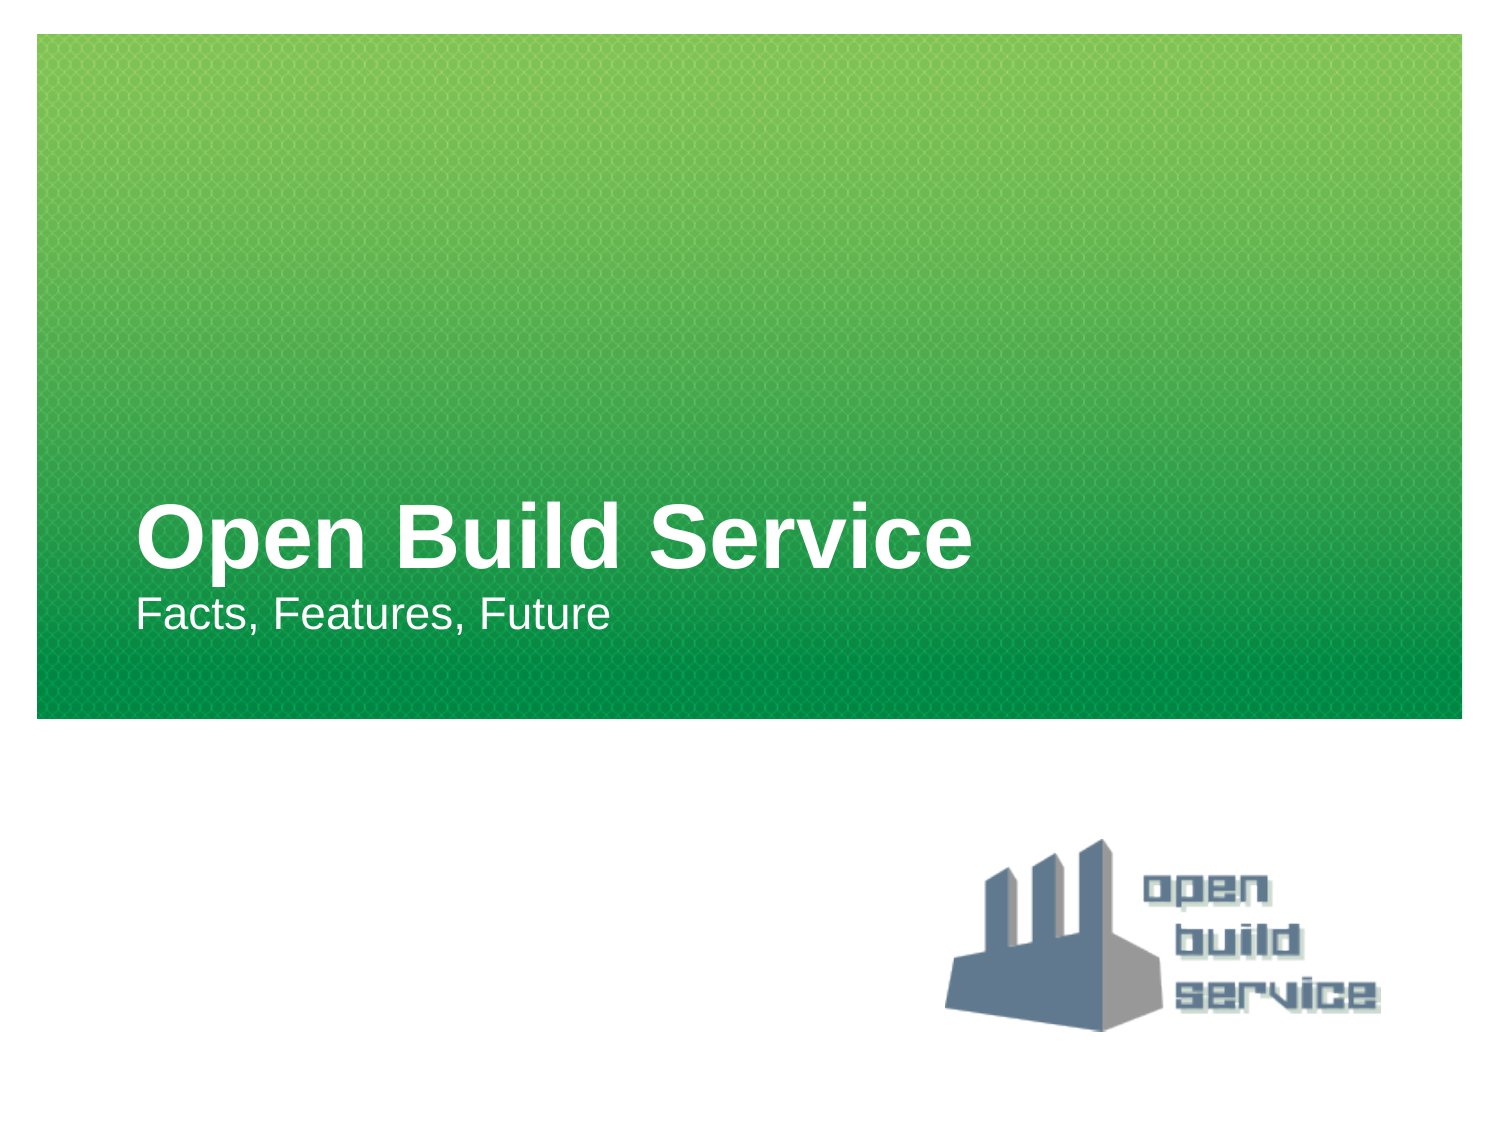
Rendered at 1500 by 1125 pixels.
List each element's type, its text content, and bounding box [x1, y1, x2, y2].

picture [37, 34, 1463, 719]
picture [945, 839, 1381, 1032]
title Open Build Service Facts, Features, Future [135, 388, 1409, 640]
